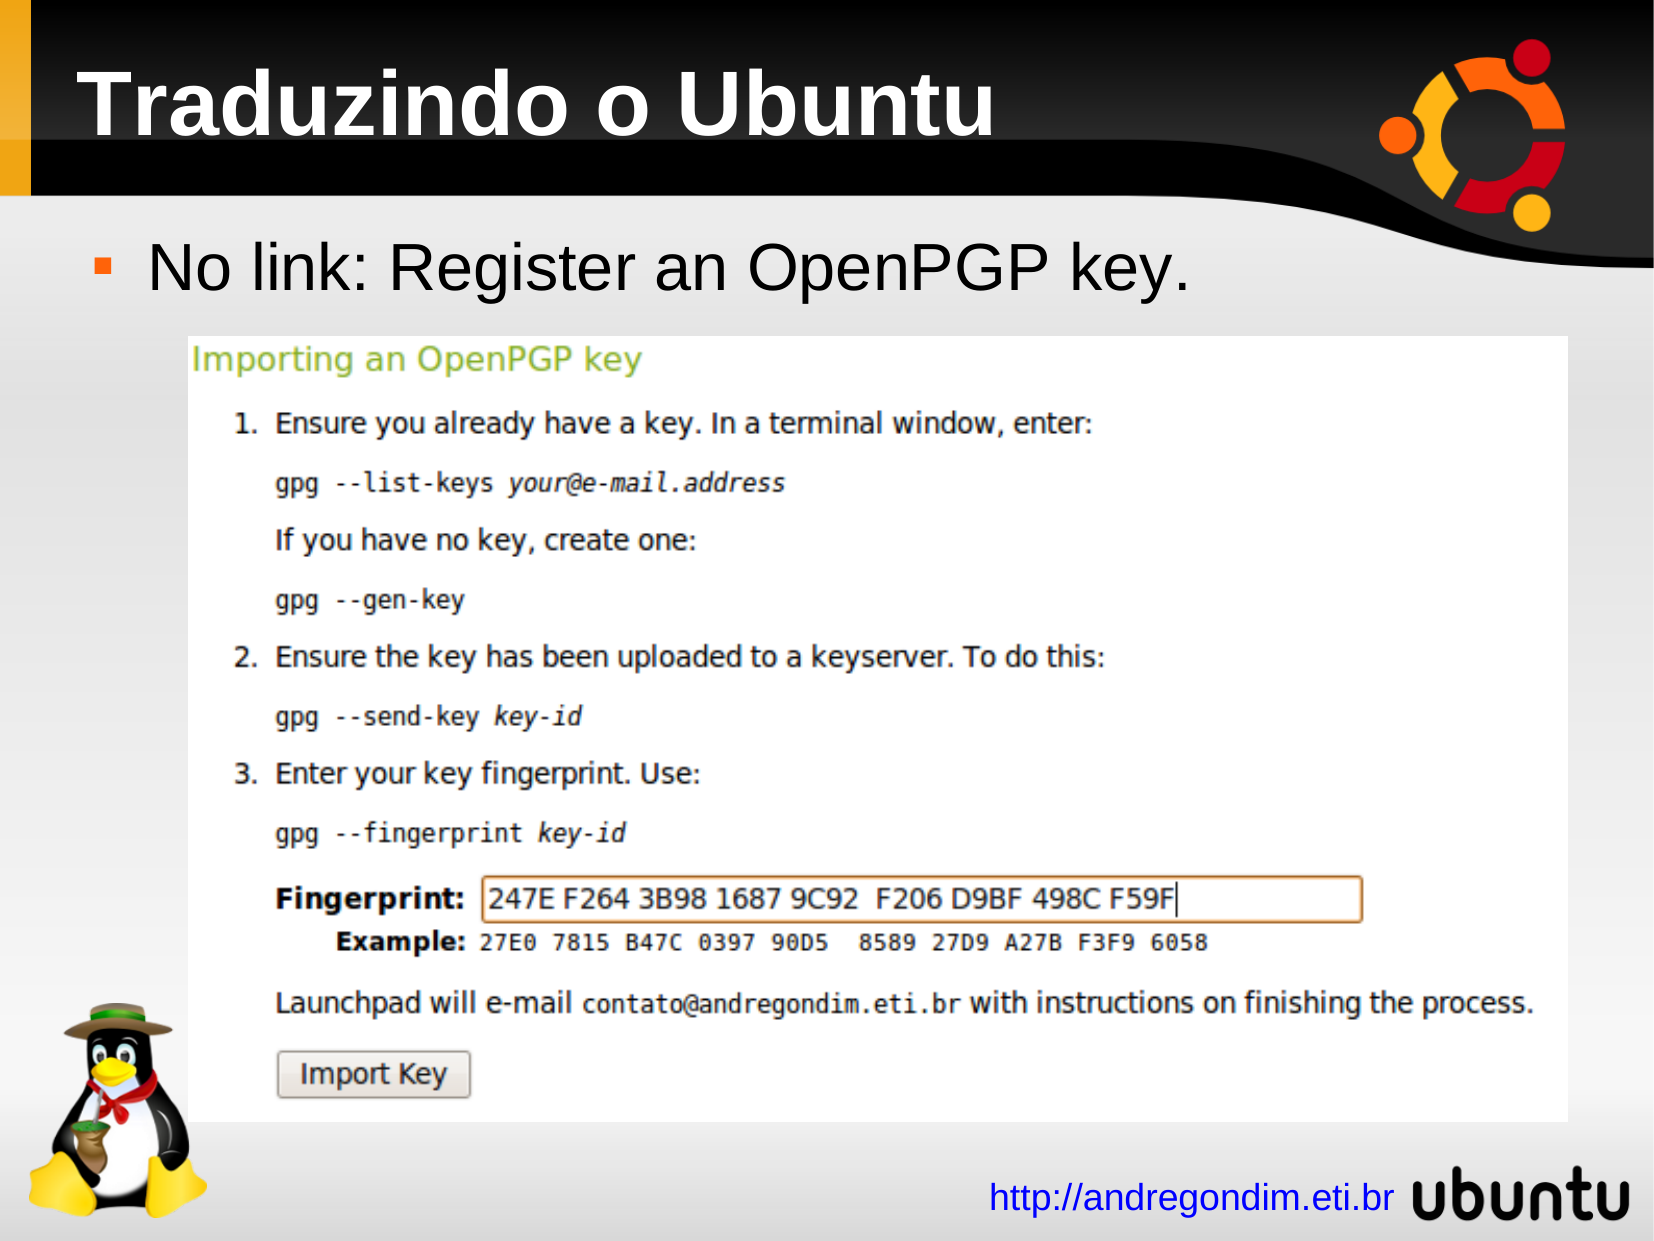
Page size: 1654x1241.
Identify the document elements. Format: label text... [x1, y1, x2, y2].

title Traduzindo o Ubuntu [76, 7, 1565, 200]
list No link: Register an OpenPGP key. [76, 229, 1565, 325]
picture [0, 0, 1654, 1241]
